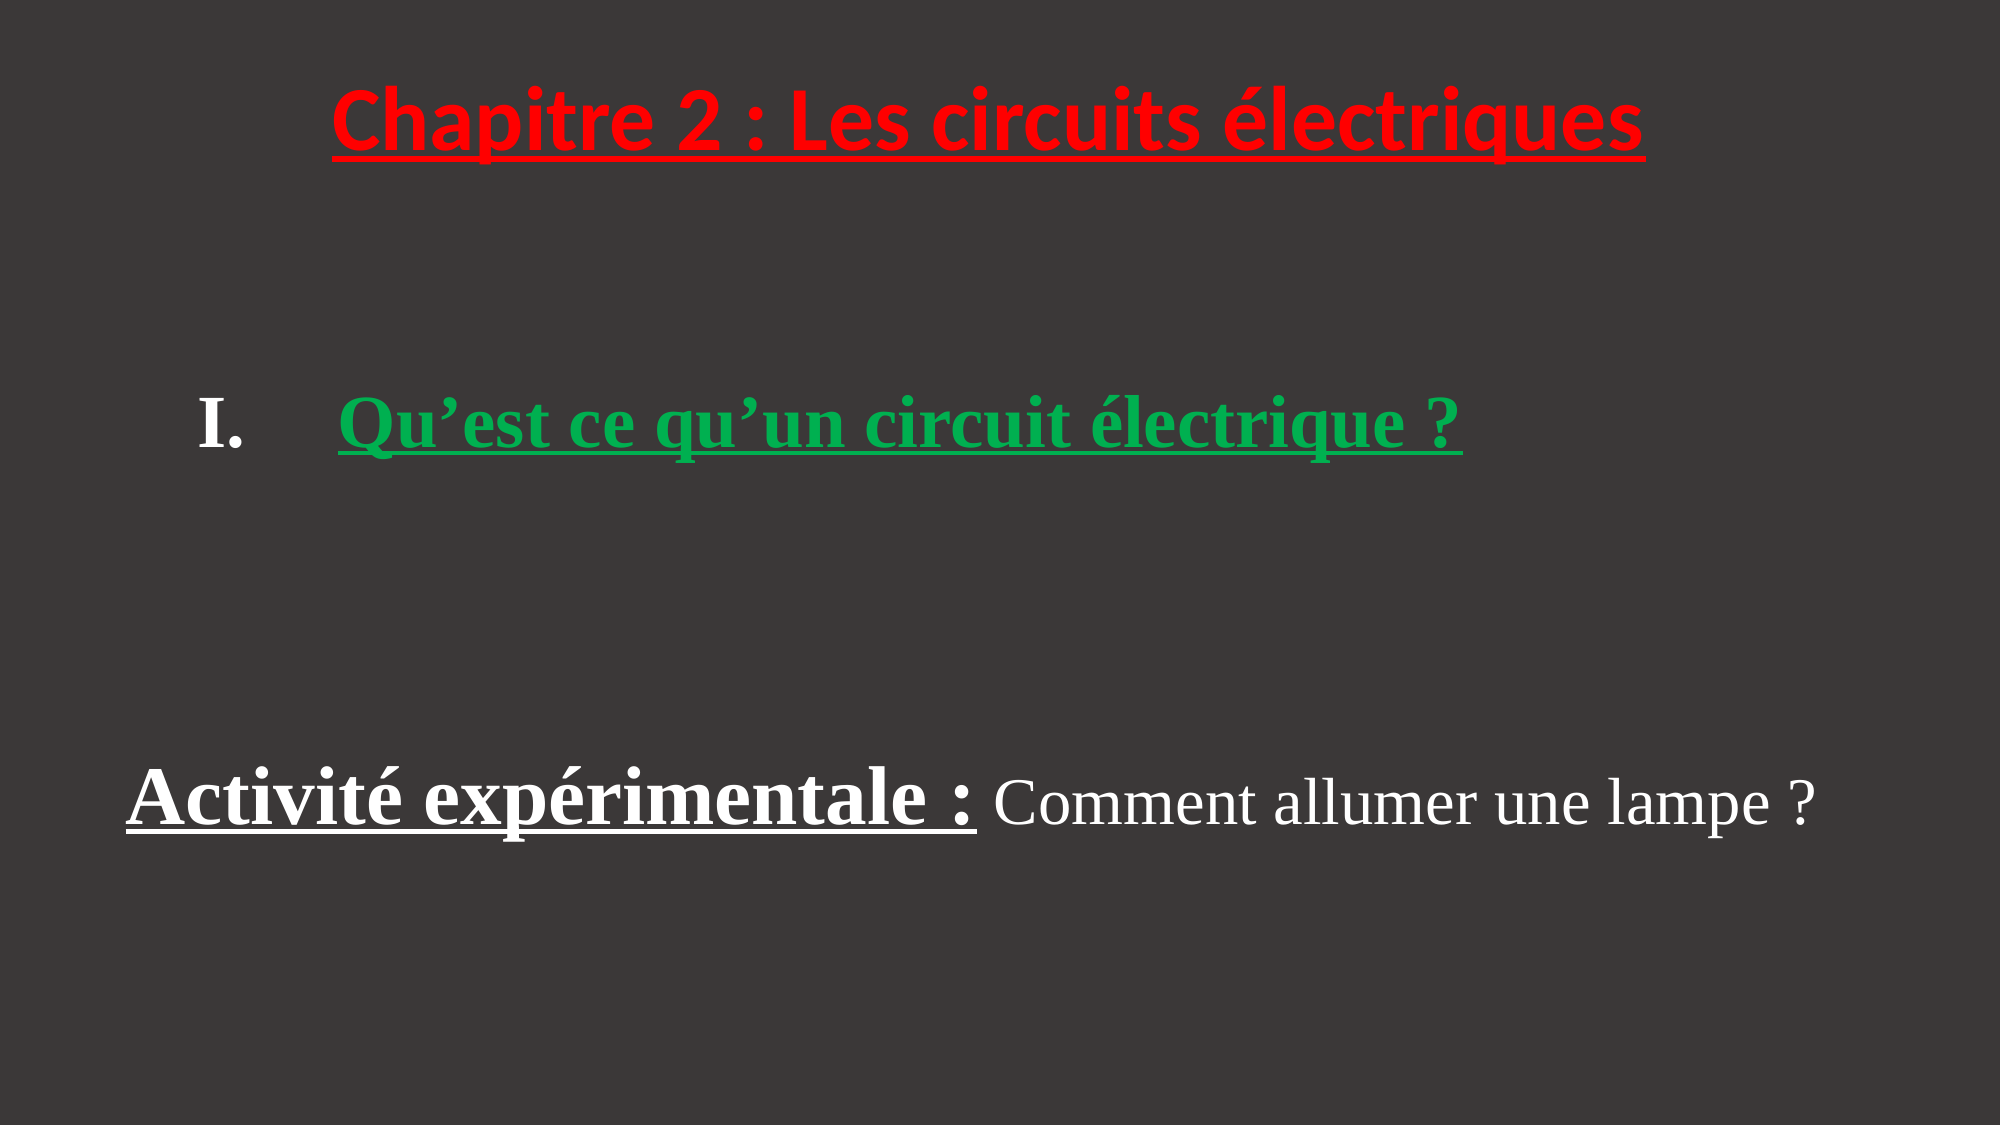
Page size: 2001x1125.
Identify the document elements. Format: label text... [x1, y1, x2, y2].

text_box Activité expérimentale : Comment allumer une lampe ? [110, 733, 1867, 850]
text_box Qu’est ce qu’un circuit électrique ? [182, 364, 1745, 471]
text_box Chapitre 2 : Les circuits électriques [313, 64, 1664, 252]
